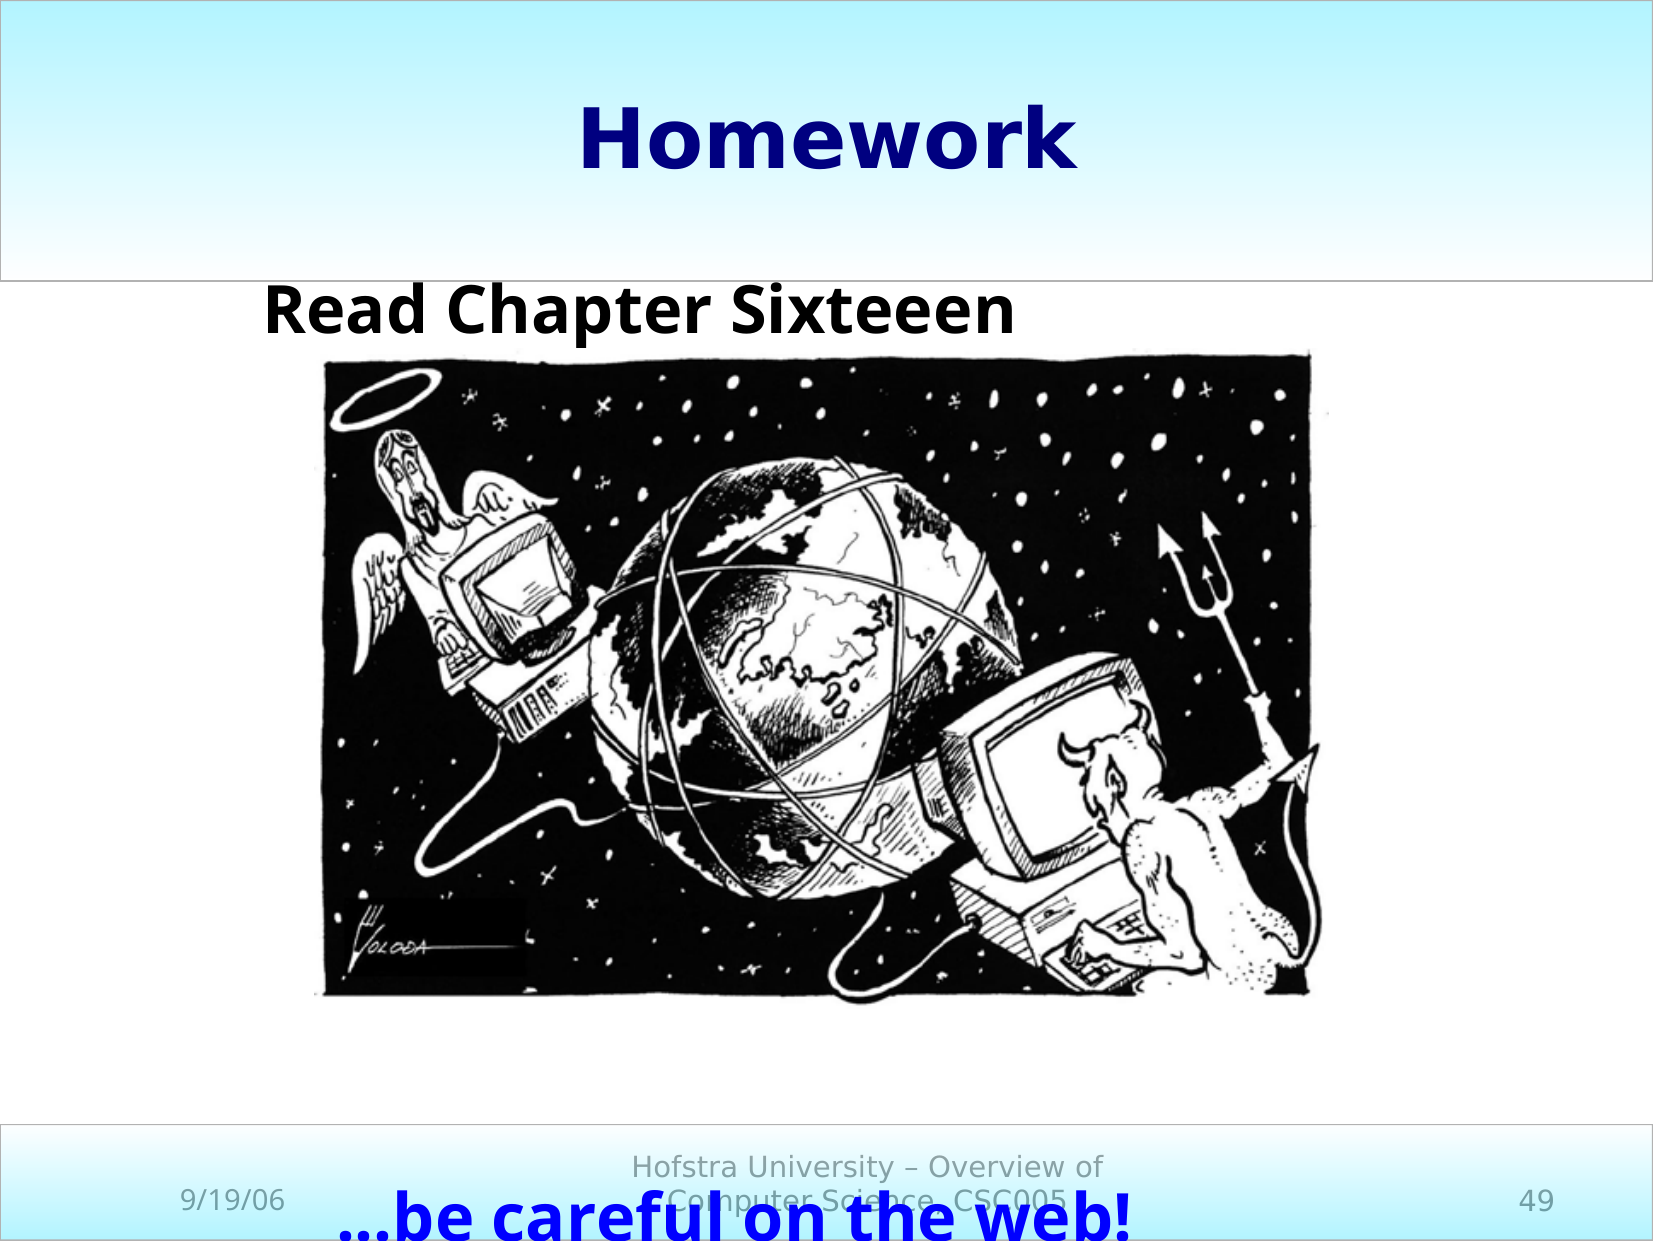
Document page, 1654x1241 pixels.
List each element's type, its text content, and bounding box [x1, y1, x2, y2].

title Homework [78, 77, 1576, 203]
picture [314, 348, 1329, 1009]
list Read Chapter Sixteeen ...be careful on the web! [262, 262, 1512, 1119]
